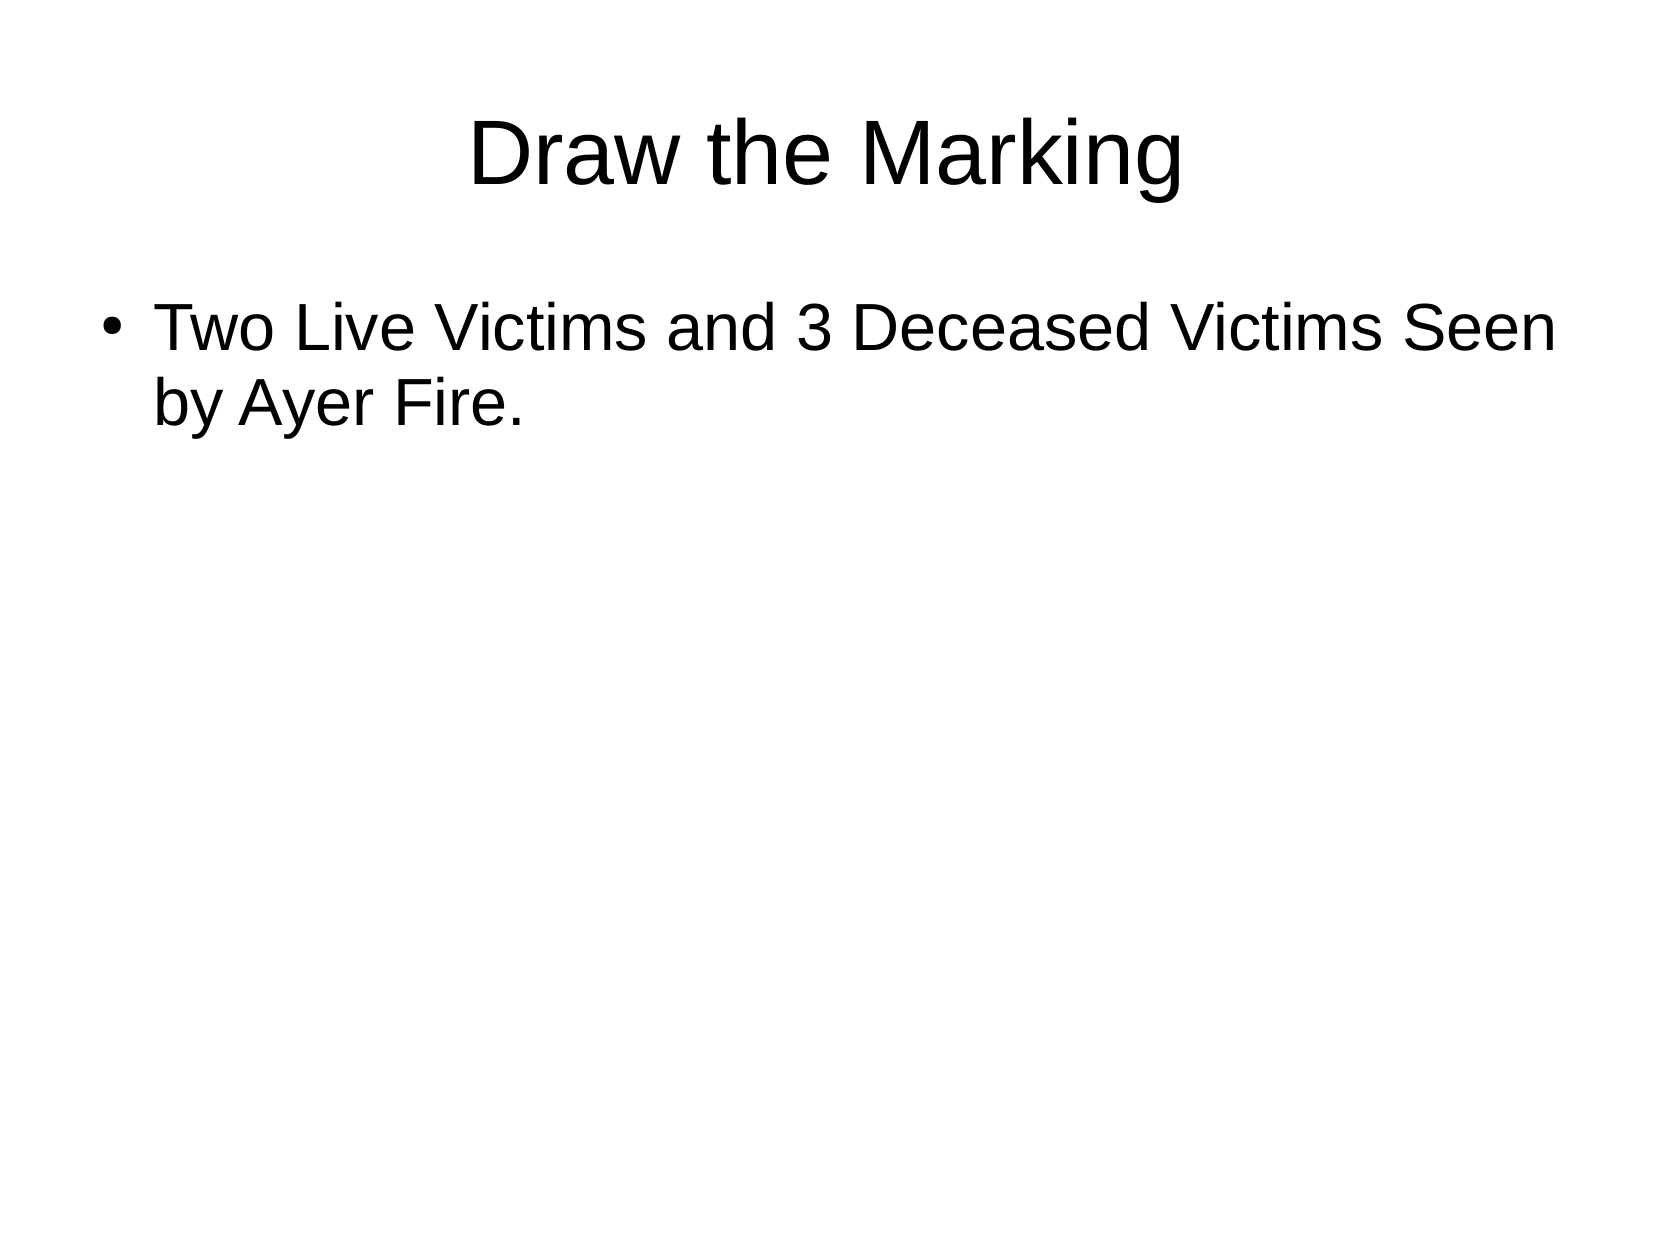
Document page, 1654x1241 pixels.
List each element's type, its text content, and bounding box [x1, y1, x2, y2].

title Draw the Marking [82, 49, 1571, 257]
list Two Live Victims and 3 Deceased Victims Seen by Ayer Fire. [82, 290, 1571, 1010]
